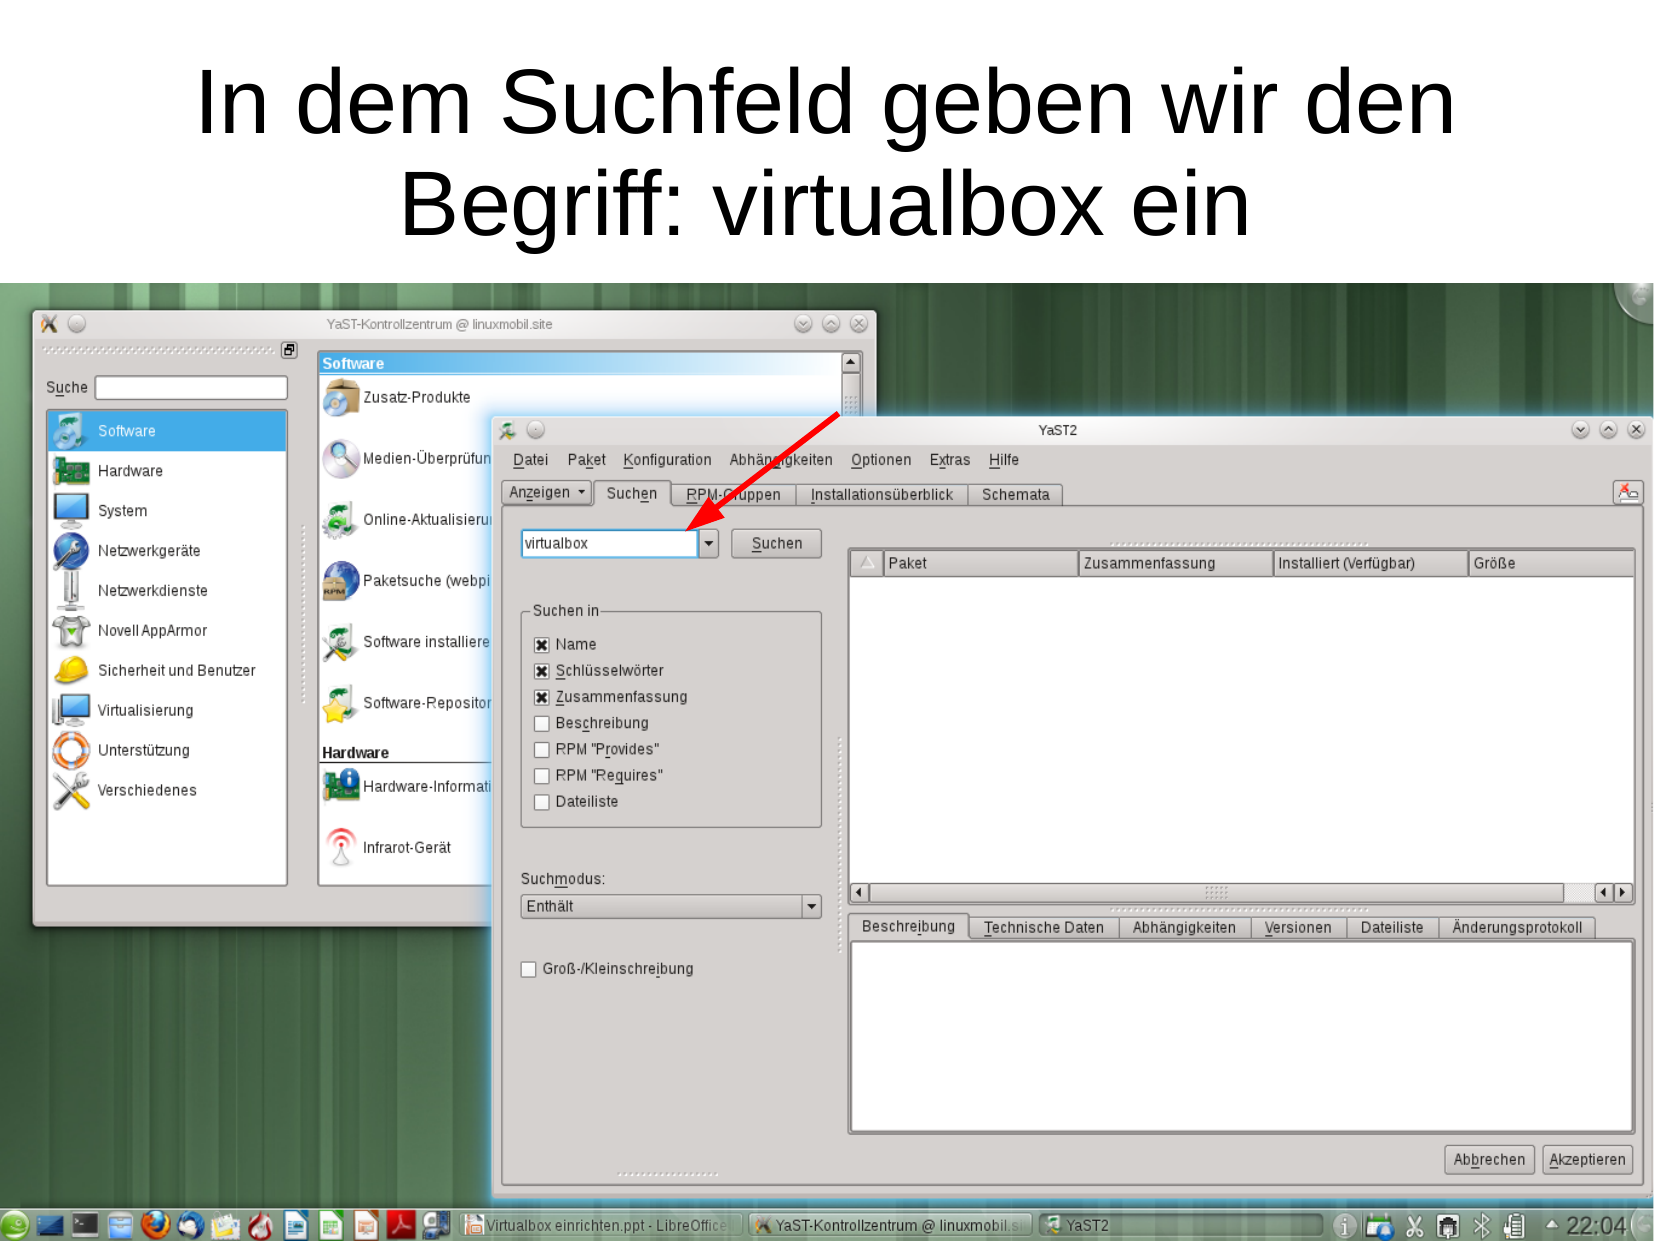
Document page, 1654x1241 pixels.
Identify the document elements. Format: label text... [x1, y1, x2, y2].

title In dem Suchfeld geben wir den Begriff: virtualbox ein [82, 49, 1571, 257]
picture [0, 283, 1654, 1241]
